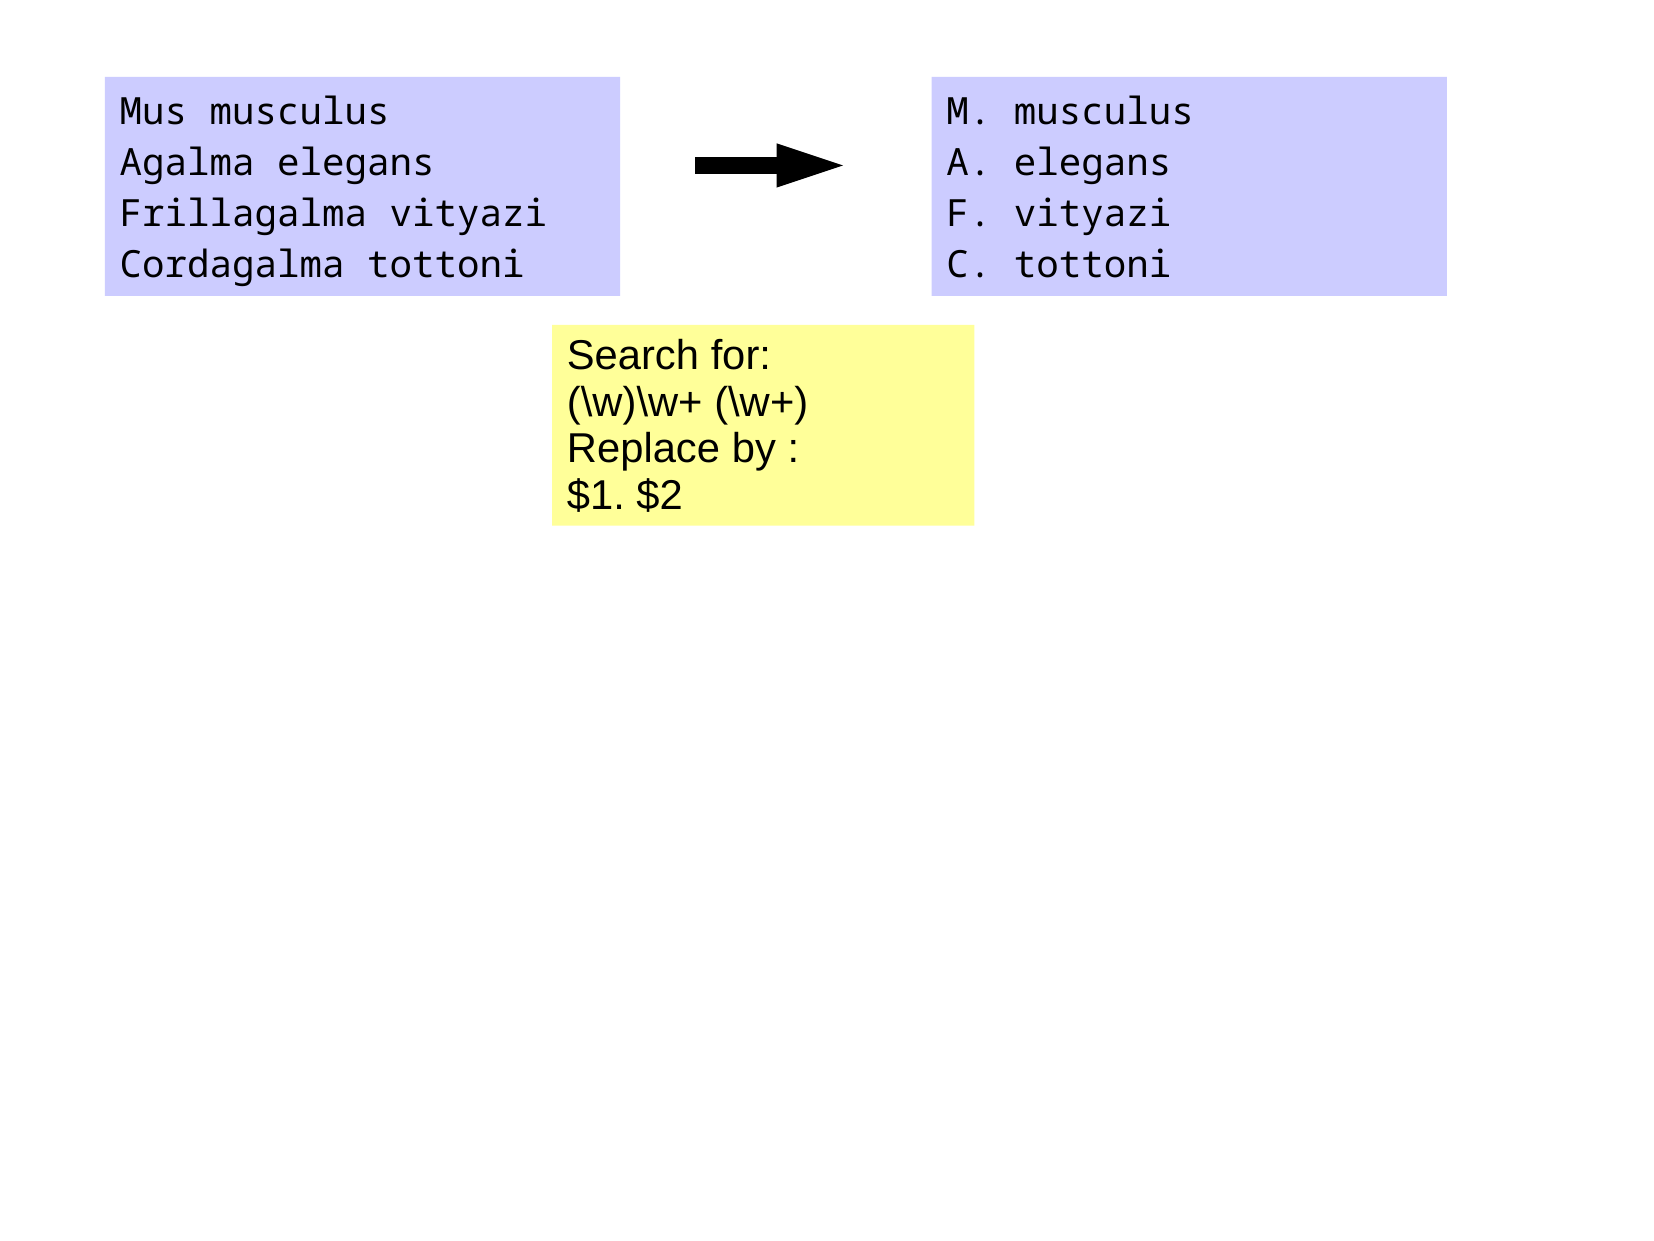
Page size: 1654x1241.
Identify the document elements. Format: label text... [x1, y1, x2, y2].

text_box M. musculus A. elegans F. vityazi C. tottoni [931, 76, 1447, 266]
text_box Search for: (\w)\w+ (\w+) Replace by : $1. $2 [552, 324, 975, 526]
text_box Mus musculus Agalma elegans Frillagalma vityazi Cordagalma tottoni [104, 76, 621, 266]
